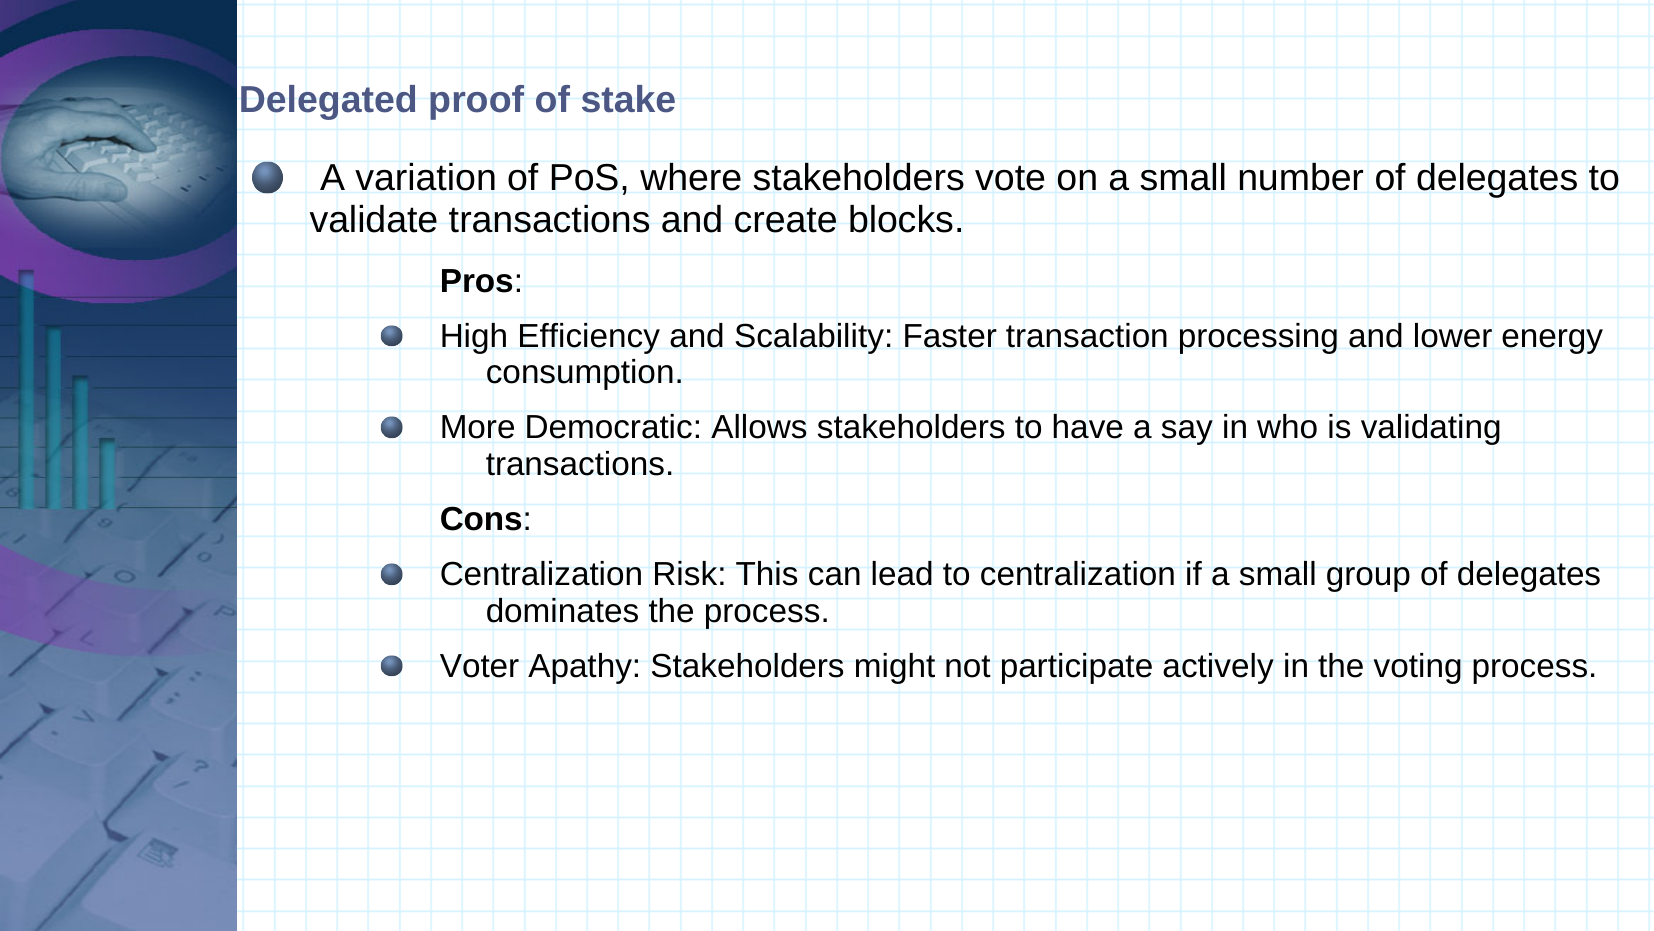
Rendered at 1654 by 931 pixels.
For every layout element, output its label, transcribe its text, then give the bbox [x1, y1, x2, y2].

picture [0, 0, 1654, 931]
title Delegated proof of stake [239, 21, 1625, 156]
list A variation of PoS, where stakeholders vote on a small number of delegates to validate transactions and create blocks. Pros: High Efficiency and Scalability: Faster transaction processing and lower energy consumption. More Democratic: Allows stakeholders to have a say in who is validating transactions. Cons: Centralization Risk: This can lead to centralization if a small group of delegates dominates the process. Voter Apathy: Stakeholders might not participate actively in the voting process. [239, 156, 1625, 886]
